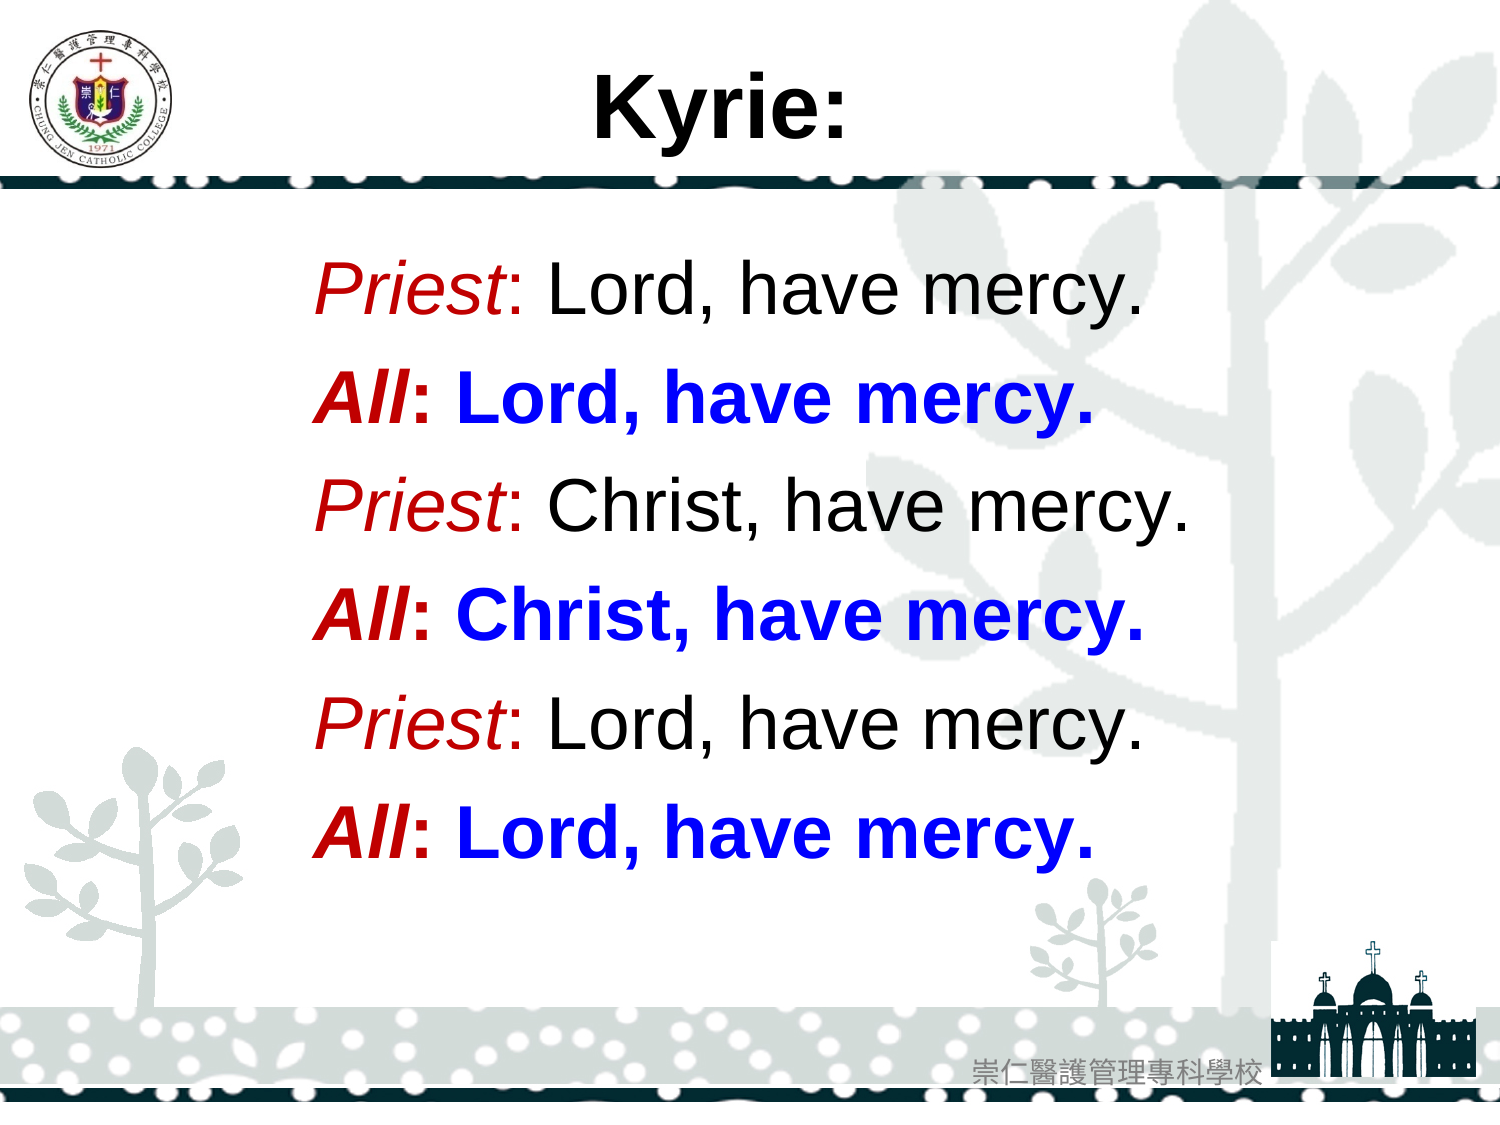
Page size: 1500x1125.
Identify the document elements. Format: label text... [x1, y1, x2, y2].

list Priest: Lord, have mercy. All: Lord, have mercy. Priest: Christ, have mercy. All: Christ, have mercy. Priest: Lord, have mercy. All: Lord, have mercy. [242, 231, 1294, 1005]
title Kyrie: [150, 19, 1294, 185]
text_box 崇仁醫護管理專科學校 [879, 1046, 1355, 1125]
